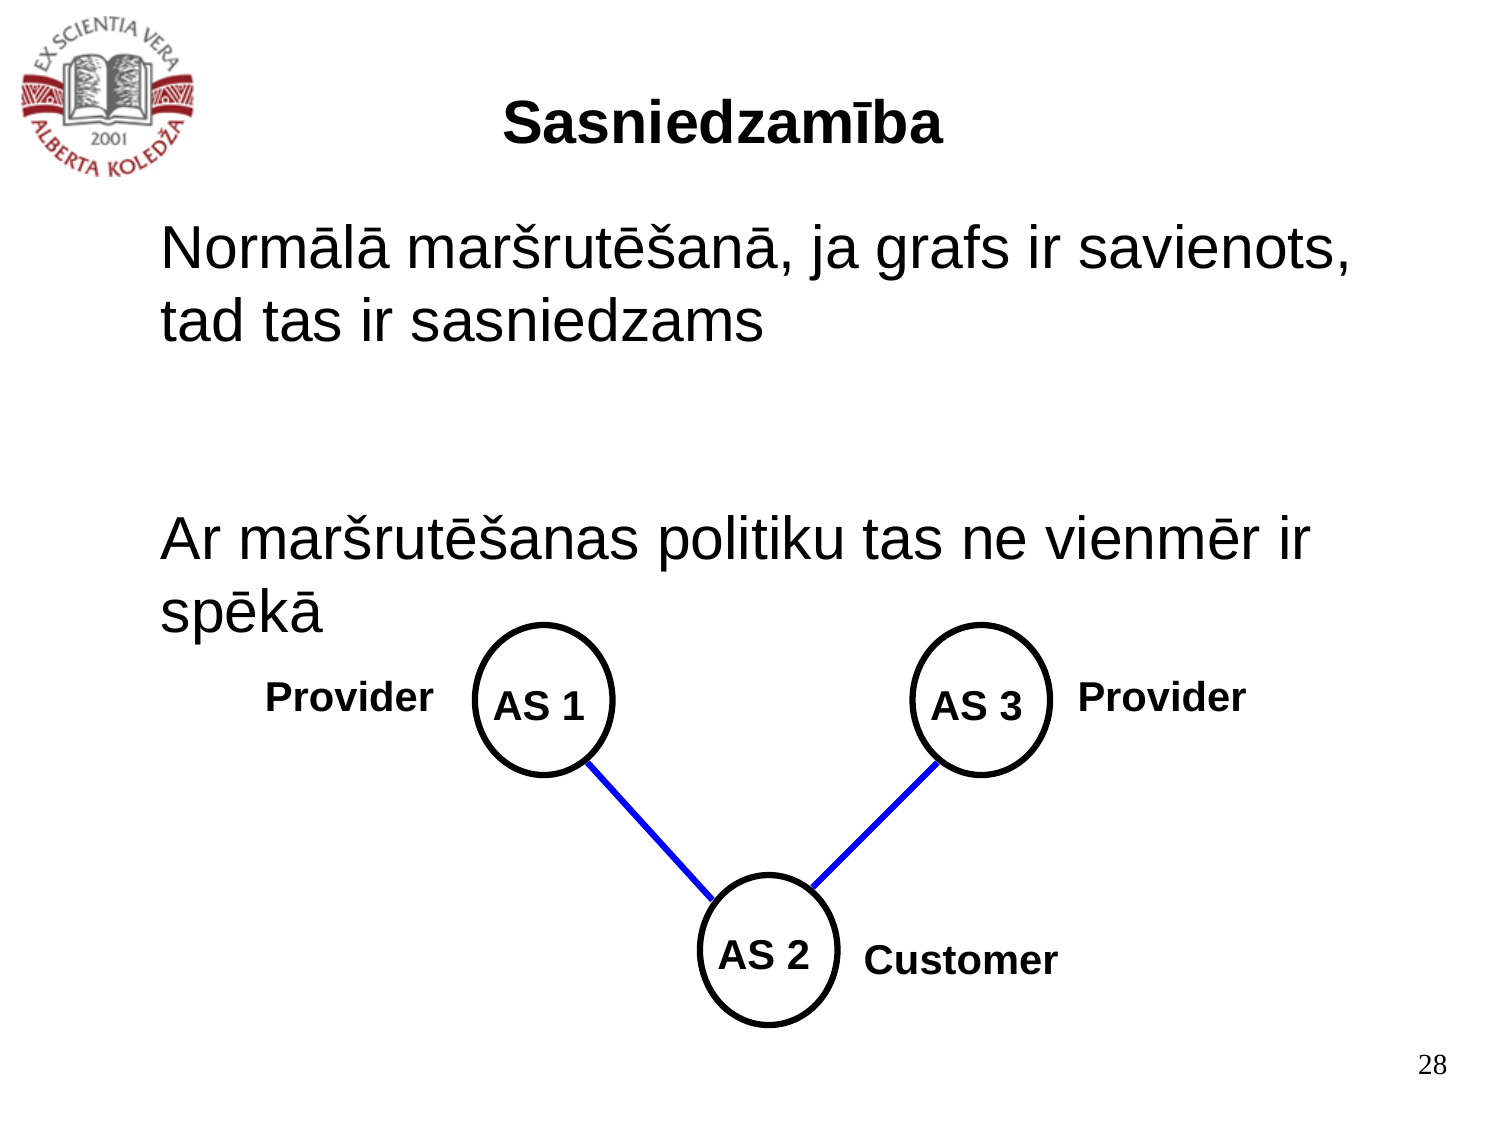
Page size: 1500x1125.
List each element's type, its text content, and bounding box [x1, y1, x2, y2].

title Sasniedzamība [50, 62, 1374, 175]
text_box AS 1 [477, 670, 600, 737]
text_box AS 3 [915, 670, 1038, 737]
text_box Customer [848, 924, 1074, 991]
list Normālā maršrutēšanā, ja grafs ir savienots, tad tas ir sasniedzams Ar maršrutēšanas politiku tas ne vienmēr ir spēkā [74, 200, 1463, 1101]
text_box AS 2 [702, 920, 825, 987]
text_box Provider [1062, 662, 1262, 728]
picture [21, 16, 194, 177]
text_box Provider [250, 662, 450, 728]
